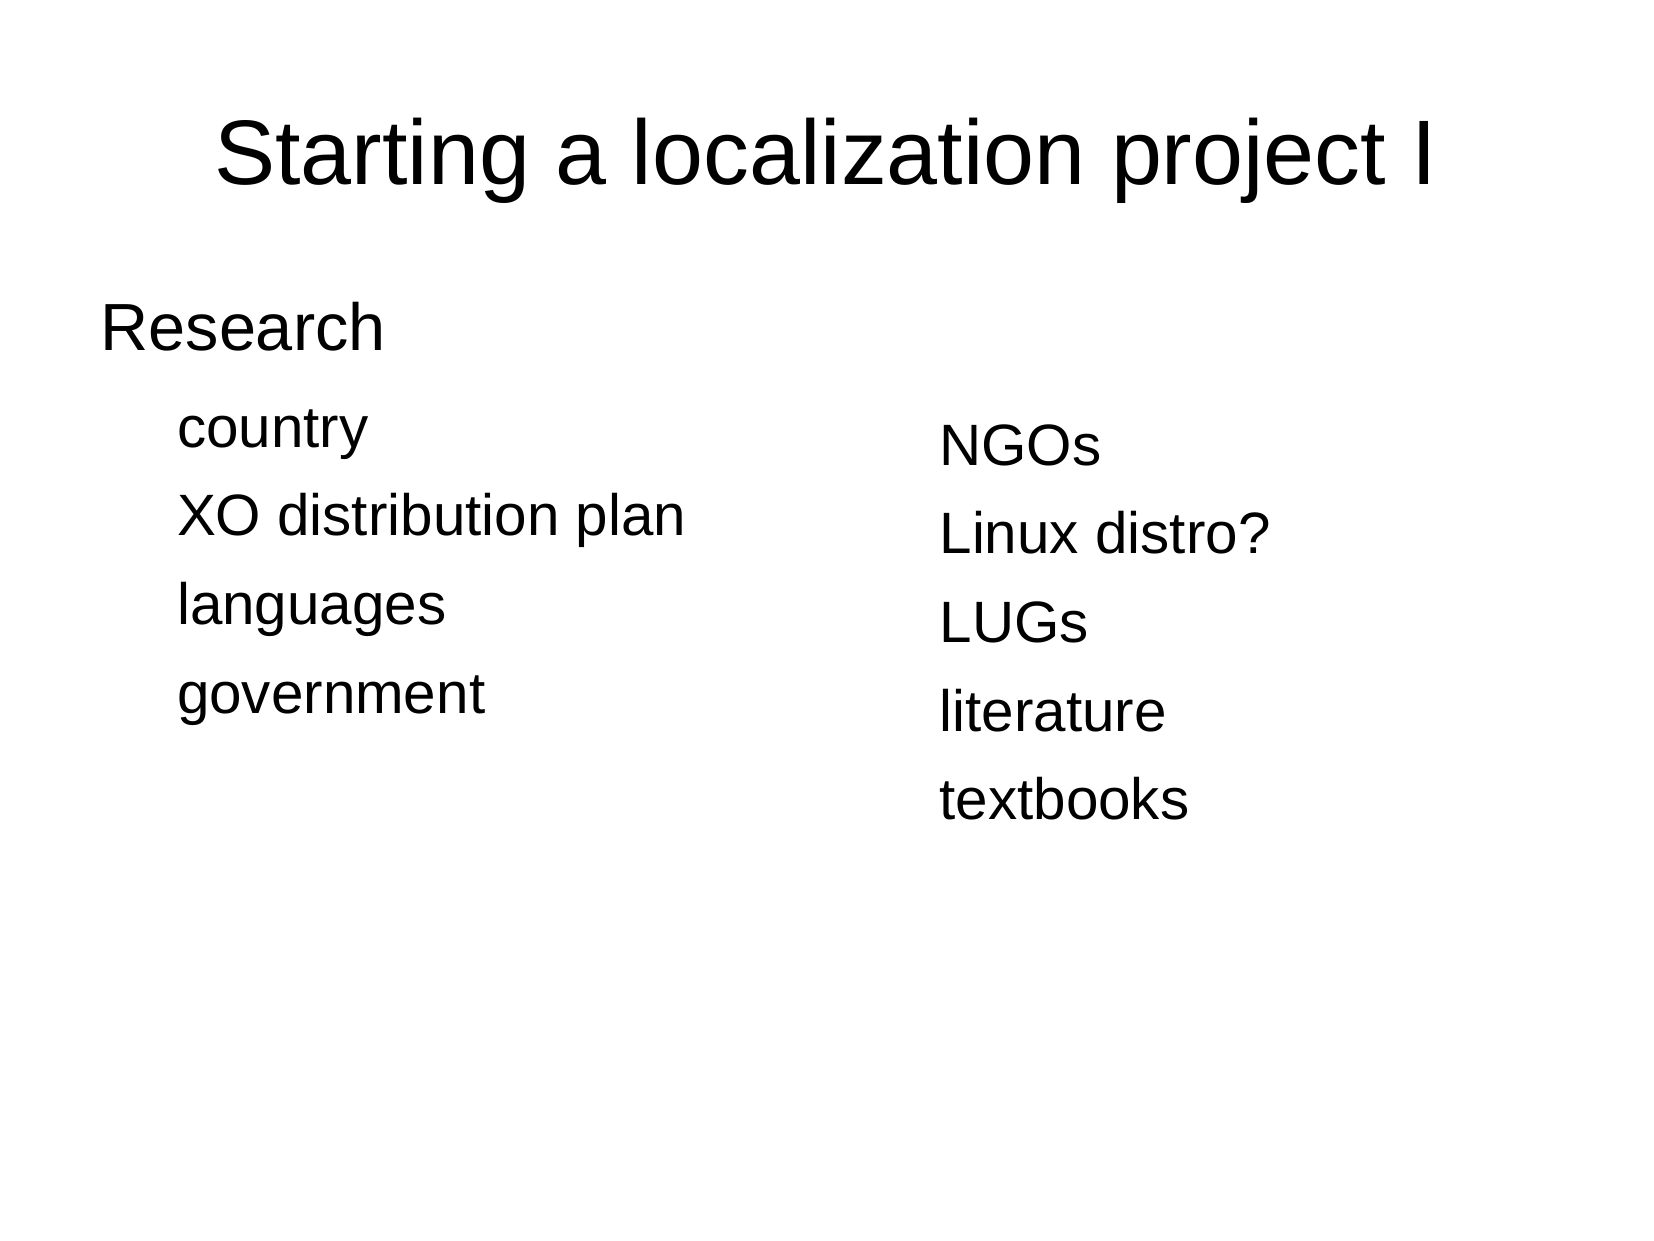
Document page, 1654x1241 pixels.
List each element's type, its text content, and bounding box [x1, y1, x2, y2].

title Starting a localization project I [82, 49, 1571, 257]
list NGOs Linux distro? LUGs literature textbooks [845, 412, 1572, 1094]
list Research country XO distribution plan languages government [82, 290, 809, 1109]
